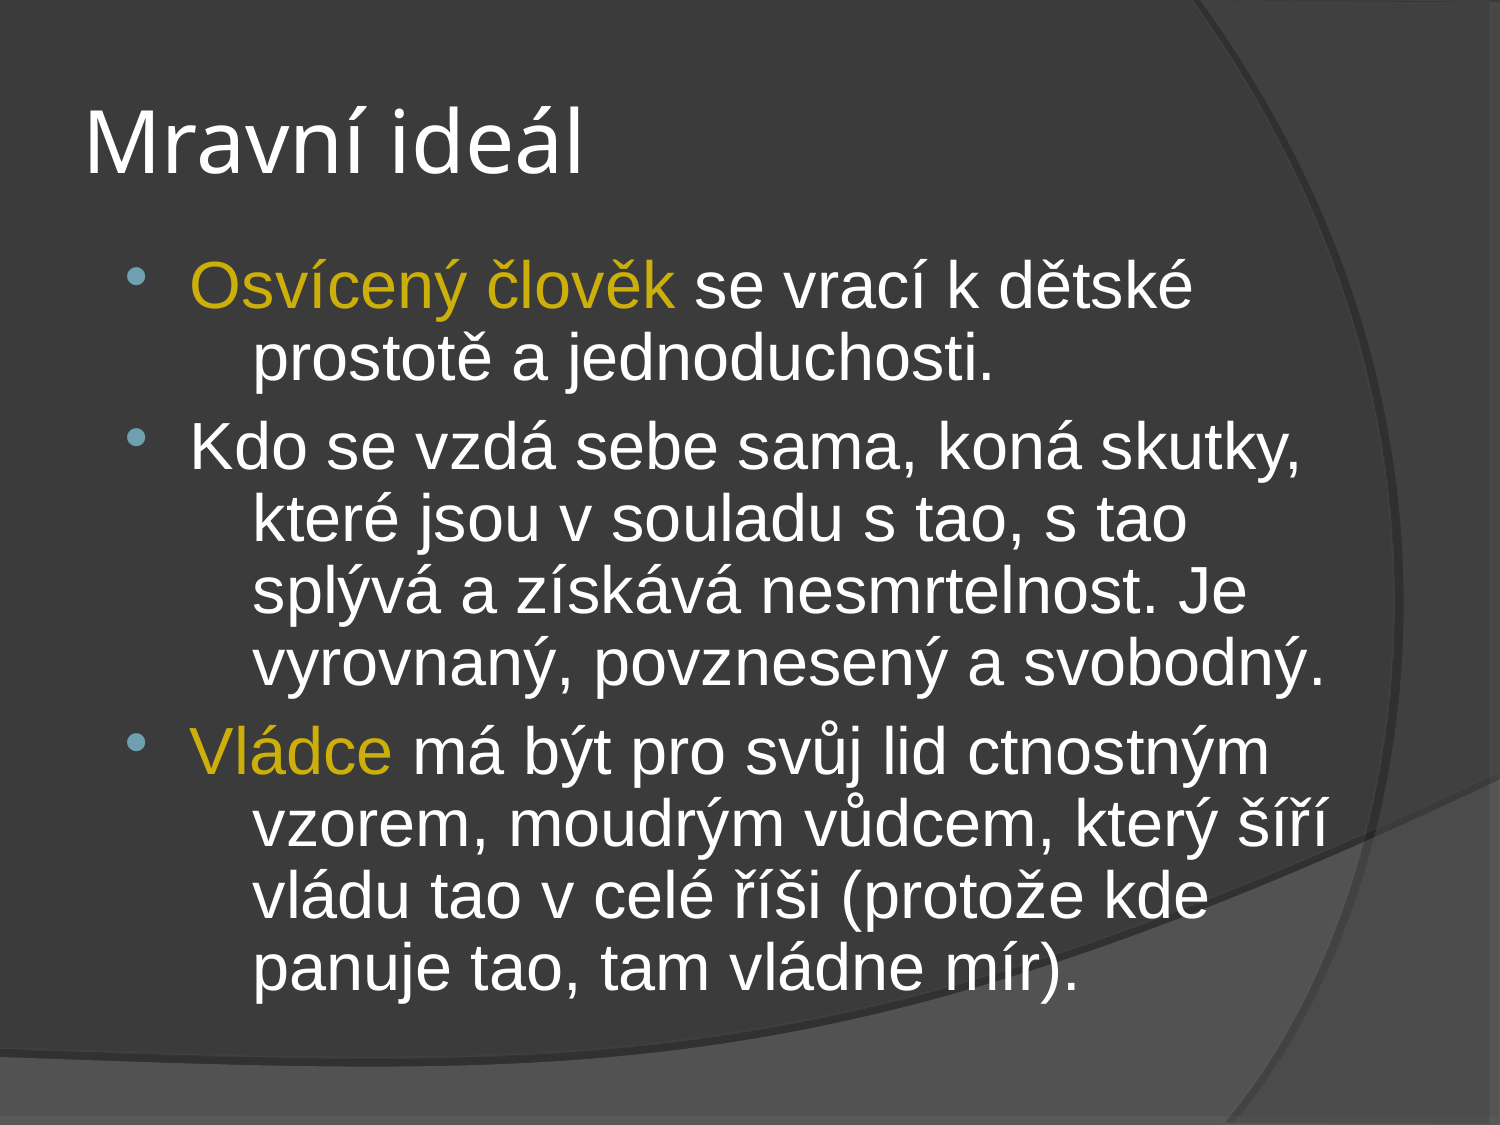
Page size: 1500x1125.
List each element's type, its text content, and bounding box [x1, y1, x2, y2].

title Mravní ideál [75, 45, 1300, 233]
list Osvícený člověk se vrací k dětské prostotě a jednoduchosti. Kdo se vzdá sebe sama, koná skutky, které jsou v souladu s tao, s tao splývá a získává nesmrtelnost. Je vyrovnaný, povznesený a svobodný. Vládce má být pro svůj lid ctnostným vzorem, moudrým vůdcem, který šíří vládu tao v celé říši (protože kde panuje tao, tam vládne mír). [100, 243, 1365, 1094]
